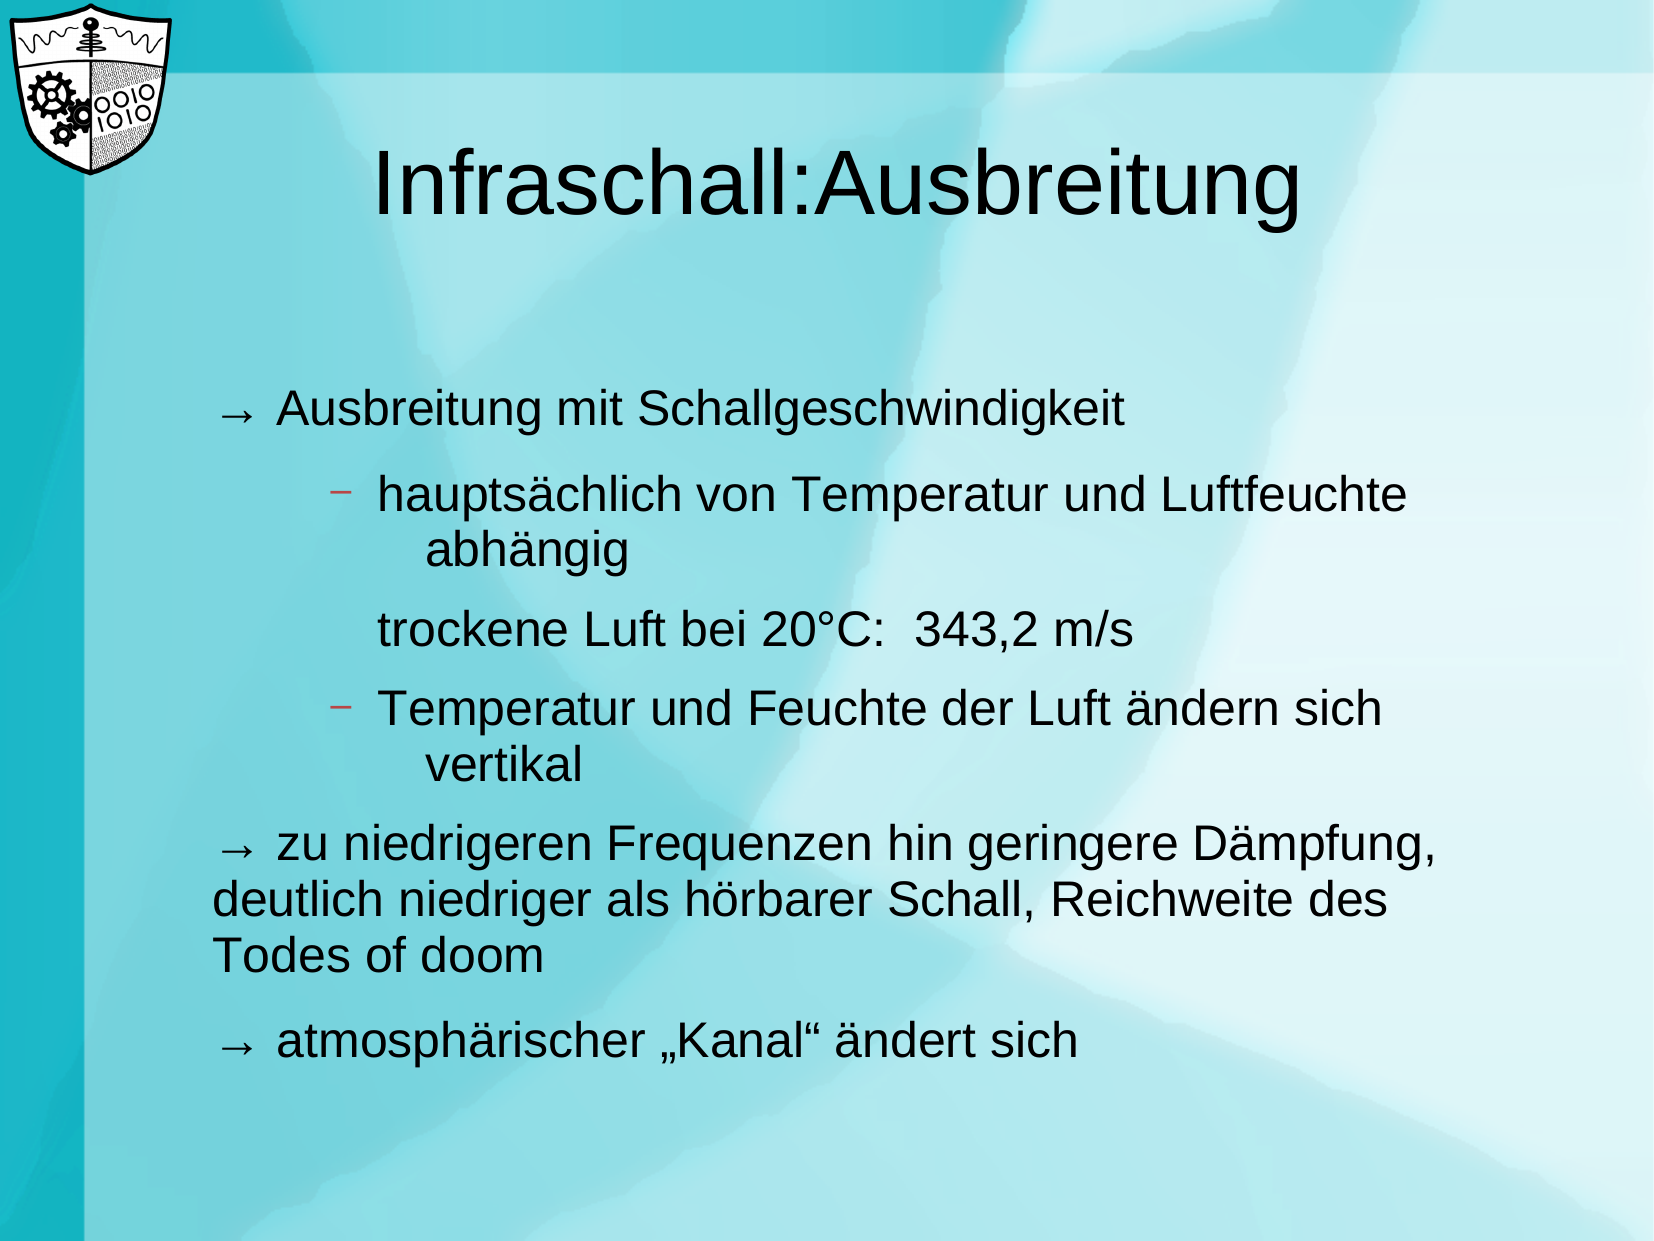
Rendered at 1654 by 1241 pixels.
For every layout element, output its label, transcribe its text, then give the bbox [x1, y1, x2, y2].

title Infraschall:Ausbreitung [94, 78, 1583, 287]
list → Ausbreitung mit Schallgeschwindigkeit hauptsächlich von Temperatur und Luftfeuchte abhängig trockene Luft bei 20°C: 343,2 m/s Temperatur und Feuchte der Luft ändern sich vertikal → zu niedrigeren Frequenzen hin geringere Dämpfung, deutlich niedriger als hörbarer Schall, Reichweite des Todes of doom → atmosphärischer „Kanal“ ändert sich [141, 295, 1506, 1215]
picture [0, 0, 1654, 1241]
